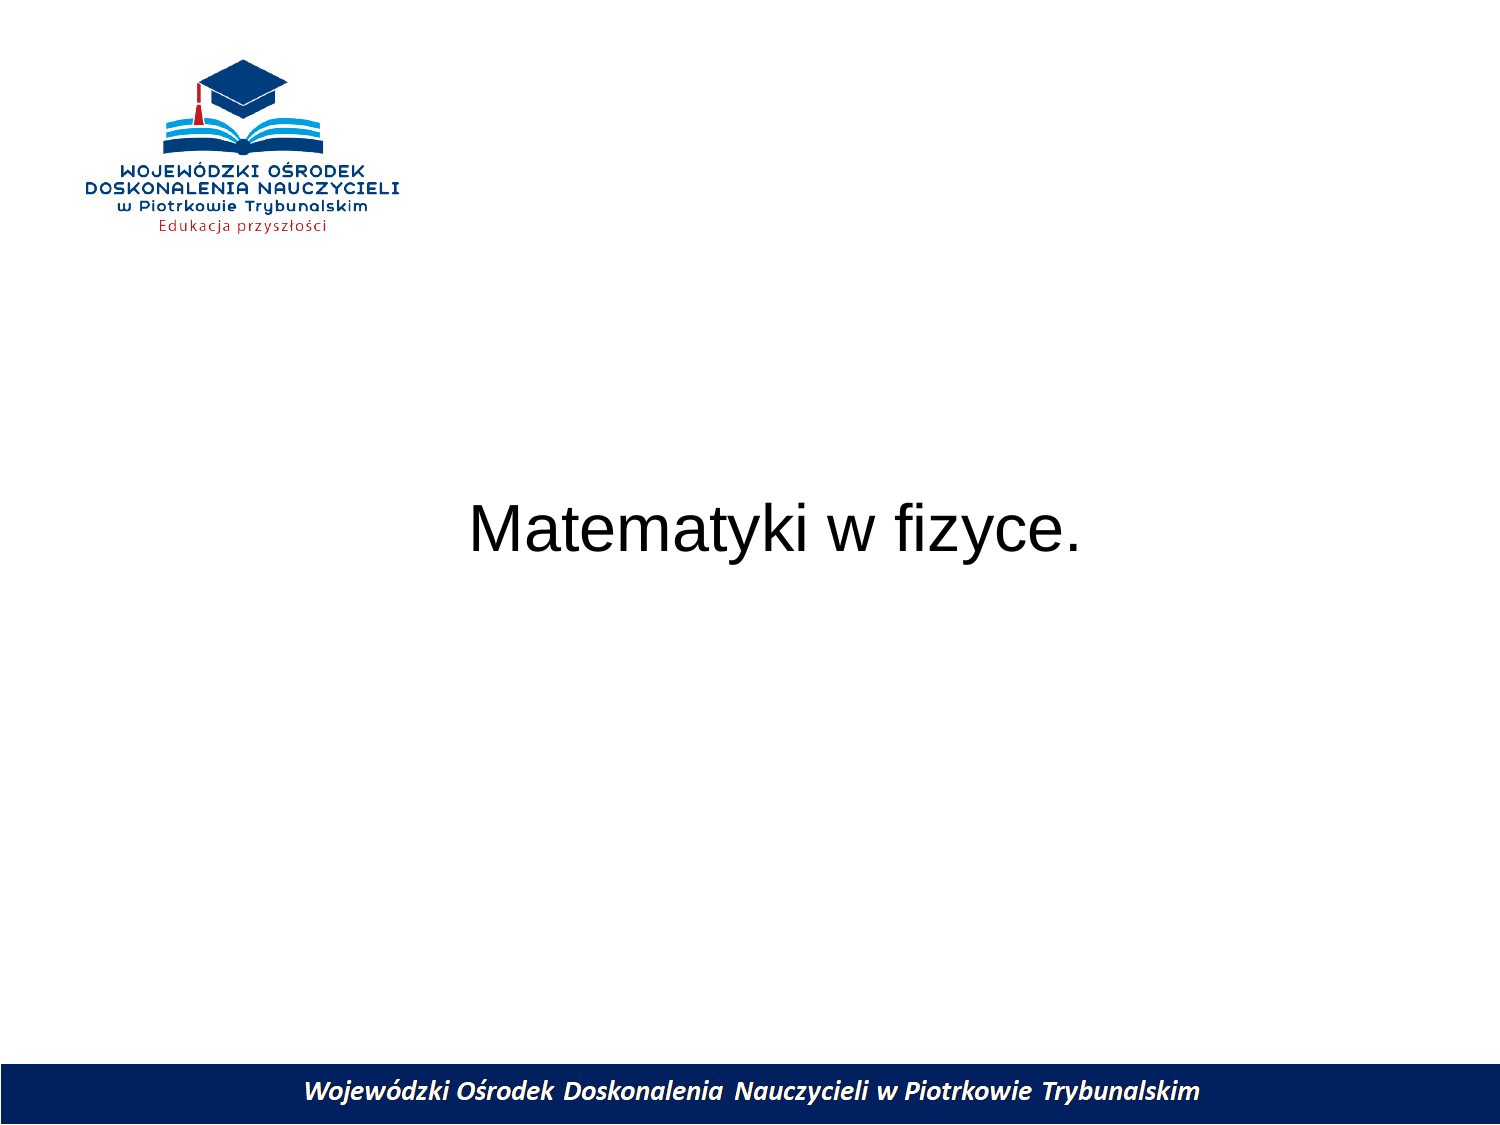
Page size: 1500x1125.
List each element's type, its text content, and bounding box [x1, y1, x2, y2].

subtitle Matematyki w fizyce. [53, 52, 1500, 998]
